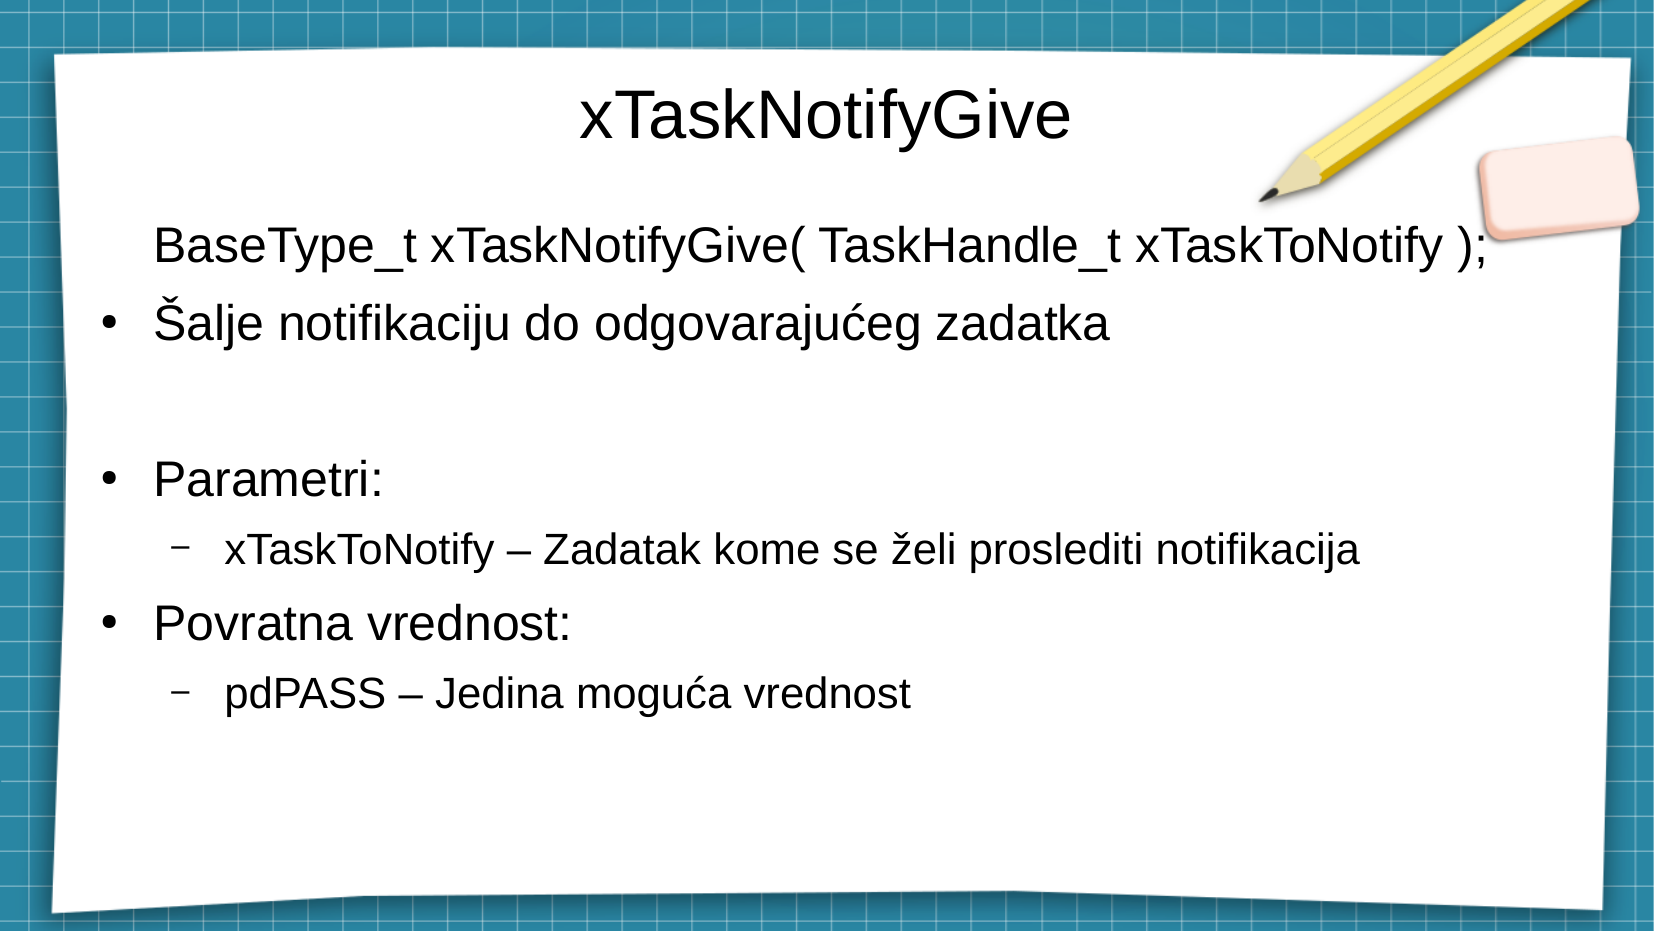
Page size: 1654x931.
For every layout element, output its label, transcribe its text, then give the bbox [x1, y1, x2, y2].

picture [0, 0, 1654, 931]
list BaseType_t xTaskNotifyGive( TaskHandle_t xTaskToNotify ); Šalje notifikaciju do odgovarajućeg zadatka Parametri: xTaskToNotify – Zadatak kome se želi proslediti notifikacija Povratna vrednost: pdPASS – Jedina moguća vrednost [82, 217, 1571, 758]
title xTaskNotifyGive [82, 37, 1571, 193]
